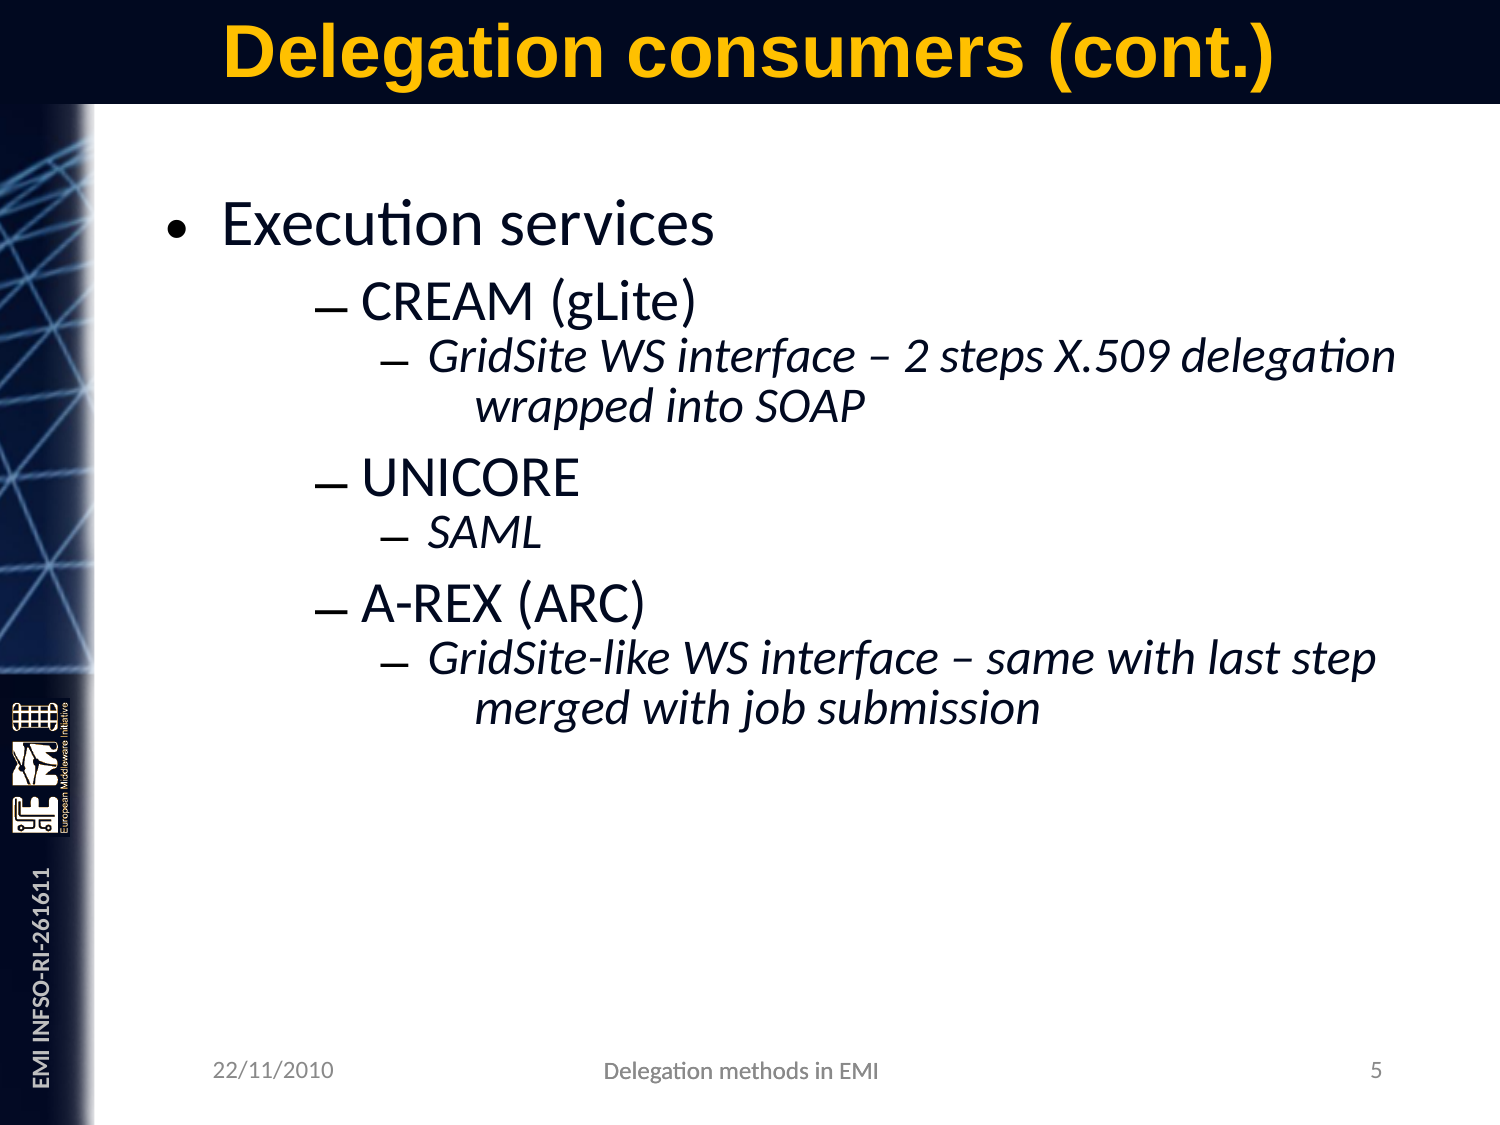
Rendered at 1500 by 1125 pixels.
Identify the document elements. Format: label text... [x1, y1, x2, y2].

picture [0, 104, 106, 1125]
list Execution services CREAM (gLite) GridSite WS interface – 2 steps X.509 delegation wrapped into SOAP UNICORE SAML A-REX (ARC) GridSite-like WS interface – same with last step merged with job submission [150, 187, 1463, 901]
text_box <number> [1354, 1042, 1424, 1103]
title Delegation consumers (cont.) [0, 0, 1500, 104]
text_box Delegation methods in EMI [380, 1042, 1103, 1103]
